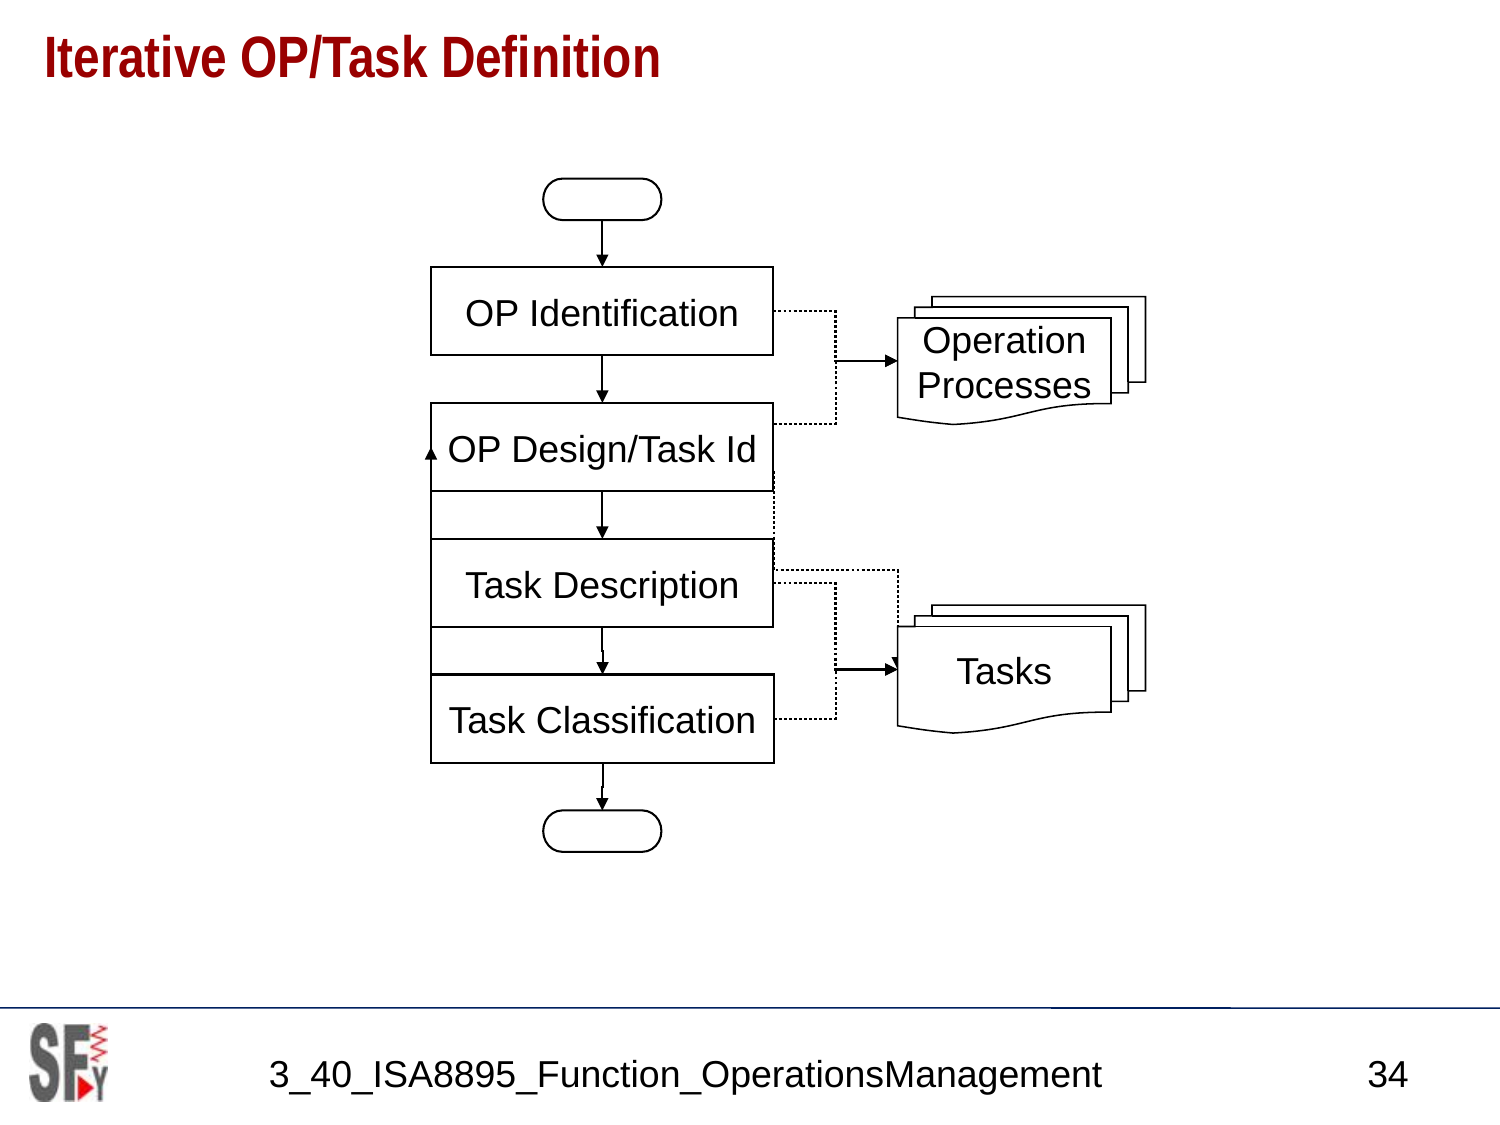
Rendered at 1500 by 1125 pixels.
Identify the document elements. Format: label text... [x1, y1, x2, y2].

text_box Operation Processes [897, 296, 1146, 425]
footer 3_40_ISA8895_Function_OperationsManagement [253, 1034, 1336, 1103]
text_box OP Identification [430, 266, 774, 356]
text_box Task Description [432, 538, 774, 628]
text_box OP Design/Task Id [430, 402, 774, 492]
slide_number <numéro> [1352, 1034, 1490, 1103]
text_box Task Classification [431, 674, 774, 763]
picture [29, 1023, 108, 1102]
text_box Tasks [897, 605, 1146, 734]
title Iterative OP/Task Definition [29, 12, 1471, 138]
